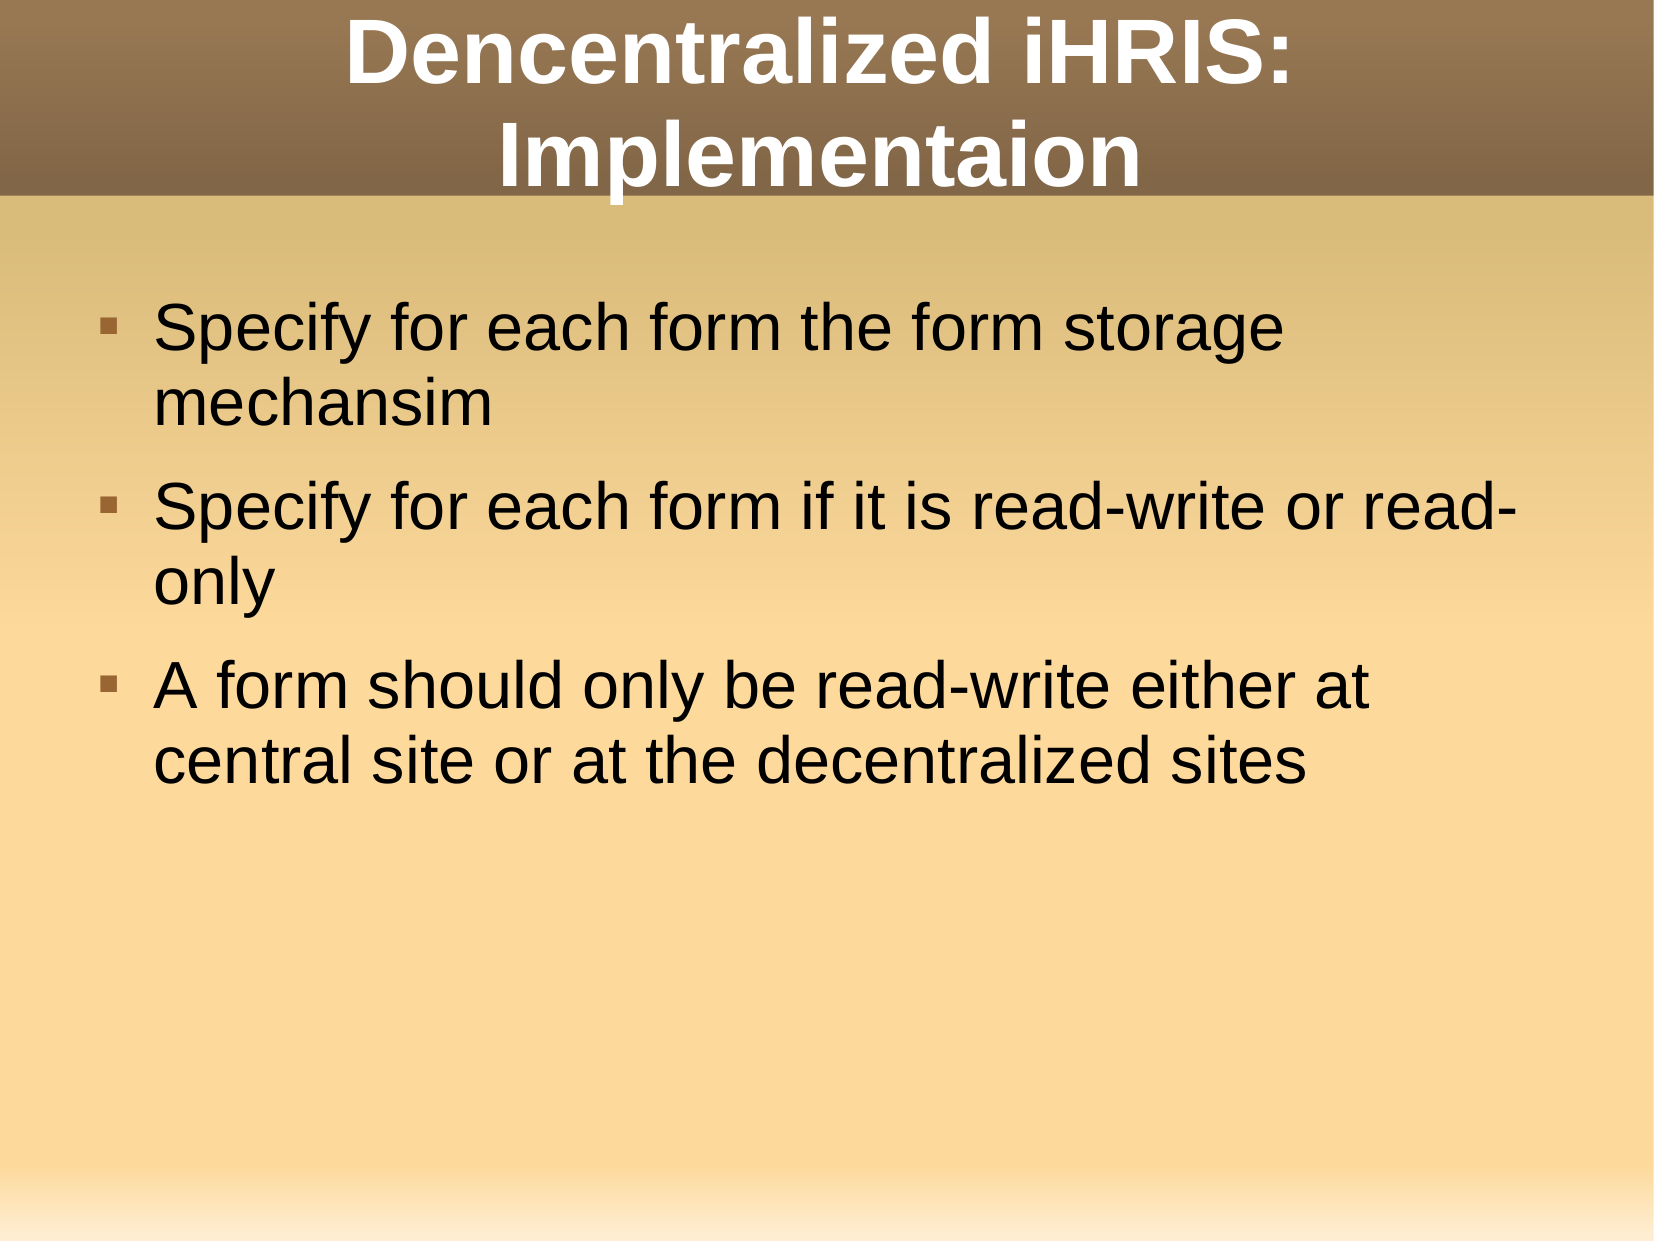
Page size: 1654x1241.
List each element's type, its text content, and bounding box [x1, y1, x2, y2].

picture [0, 0, 1654, 1241]
list Specify for each form the form storage mechansim Specify for each form if it is read-write or read-only A form should only be read-write either at central site or at the decentralized sites [82, 290, 1571, 1094]
title Dencentralized iHRIS: Implementaion [76, 1, 1565, 207]
